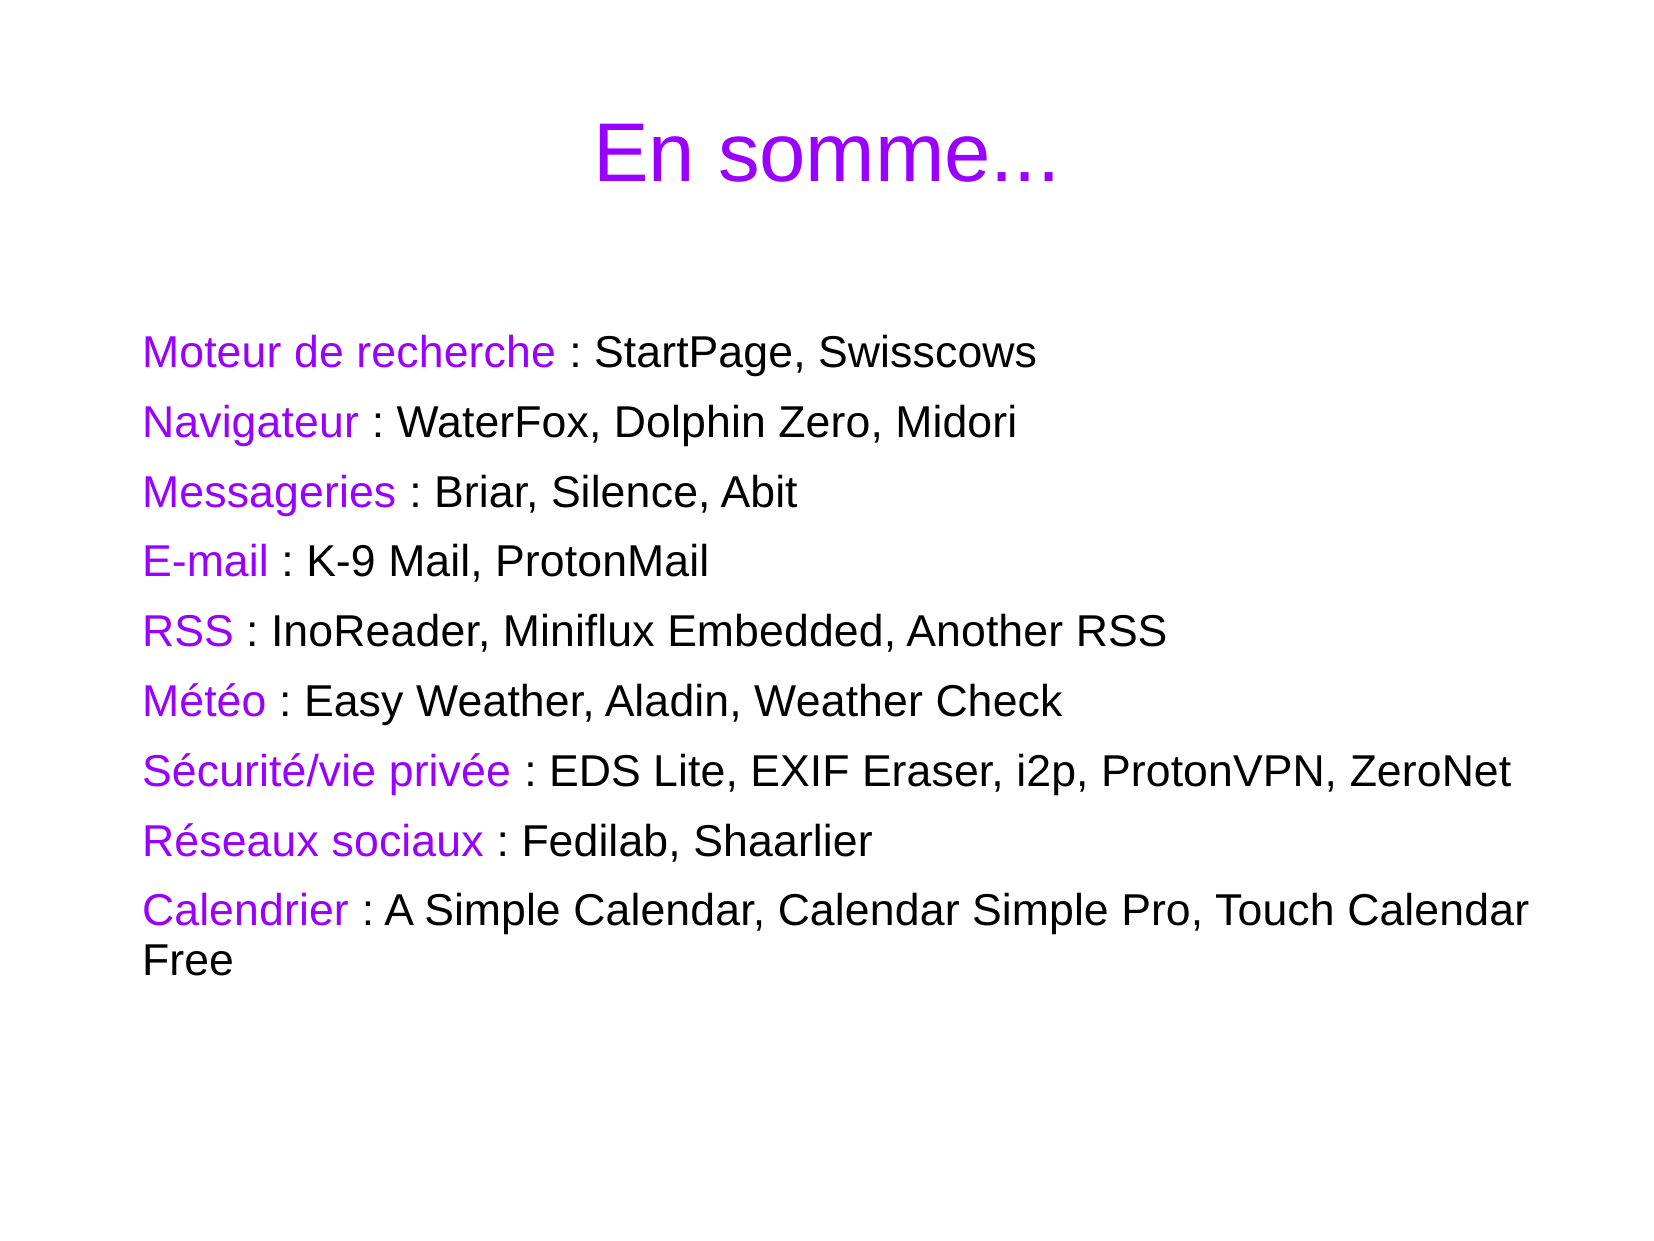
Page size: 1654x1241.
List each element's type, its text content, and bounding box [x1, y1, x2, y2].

list Moteur de recherche : StartPage, Swisscows Navigateur : WaterFox, Dolphin Zero, Midori Messageries : Briar, Silence, Abit E-mail : K-9 Mail, ProtonMail RSS : InoReader, Miniflux Embedded, Another RSS Météo : Easy Weather, Aladin, Weather Check Sécurité/vie privée : EDS Lite, EXIF Eraser, i2p, ProtonVPN, ZeroNet Réseaux sociaux : Fedilab, Shaarlier Calendrier : A Simple Calendar, Calendar Simple Pro, Touch Calendar Free [94, 272, 1583, 993]
title En somme... [82, 49, 1571, 257]
